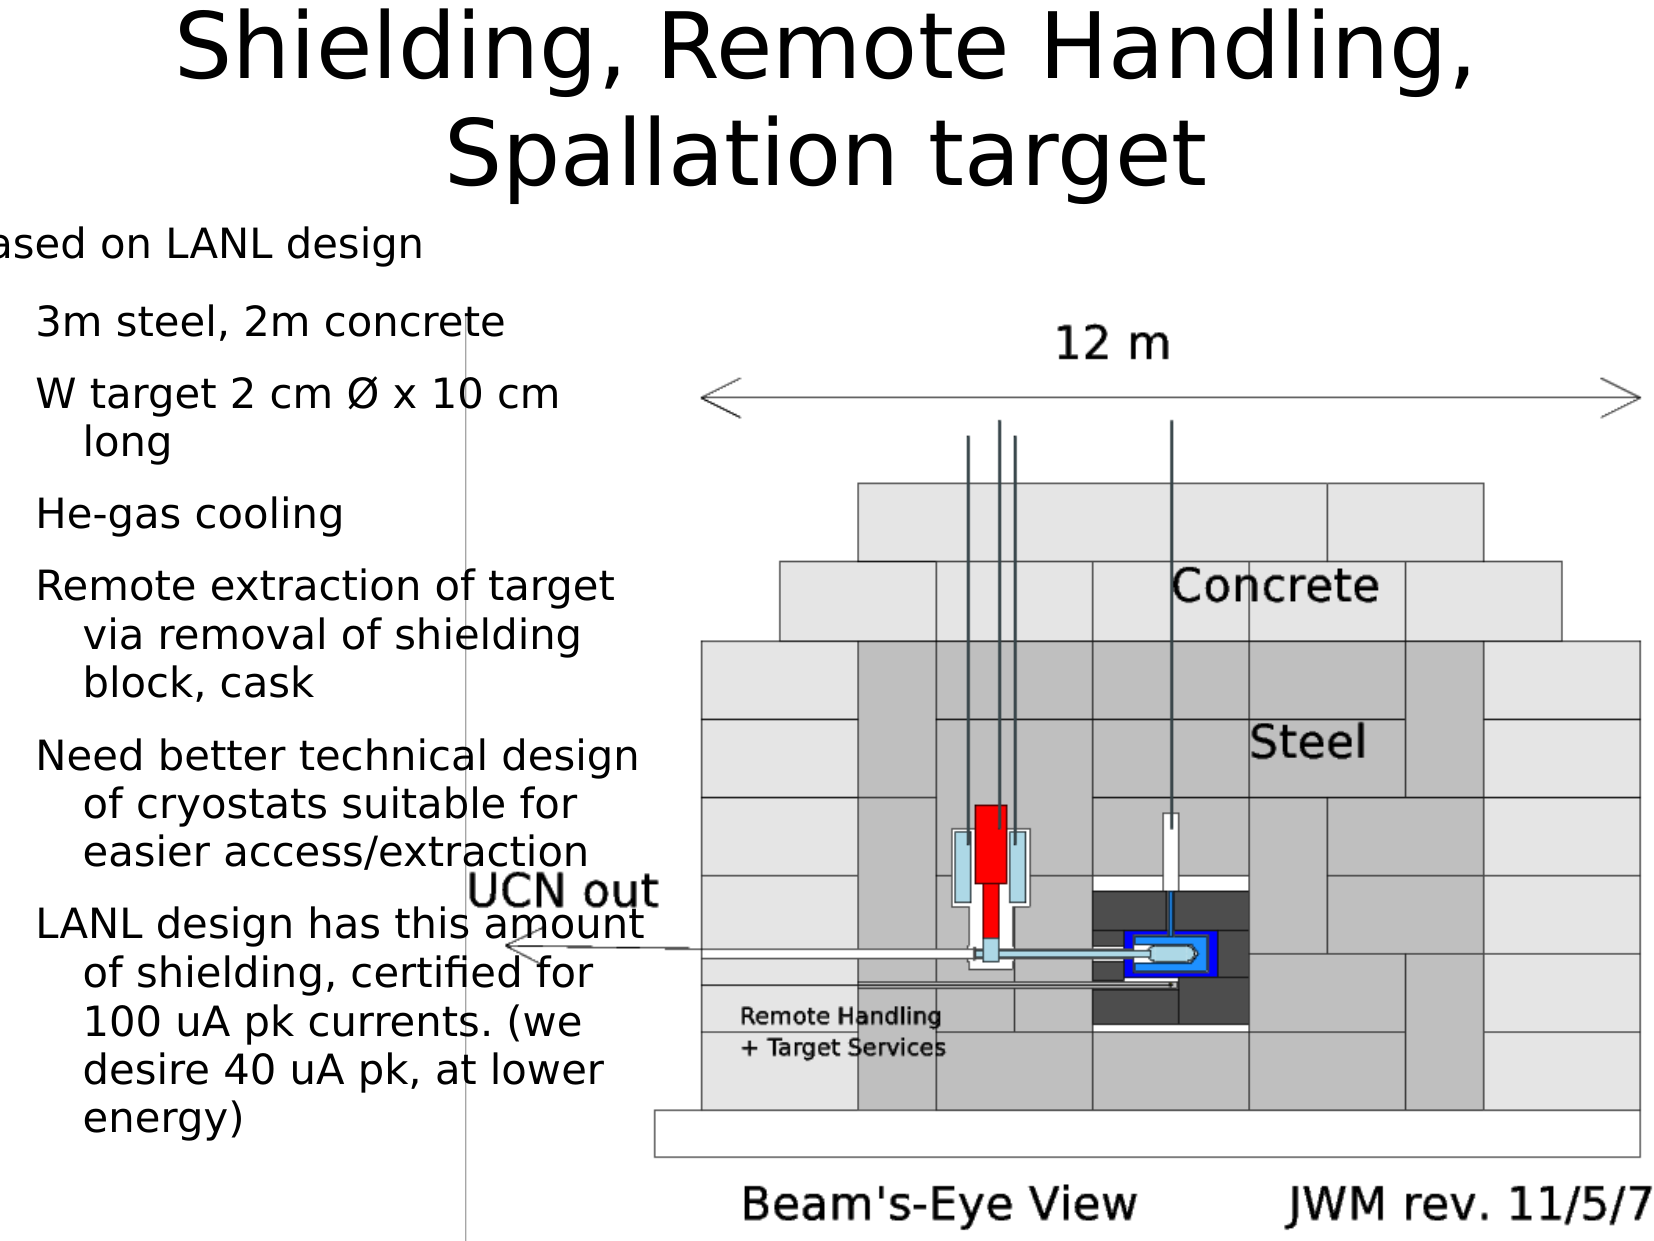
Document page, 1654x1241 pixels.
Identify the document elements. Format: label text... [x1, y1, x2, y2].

picture [465, 314, 1654, 1241]
title Shielding, Remote Handling, Spallation target [82, 0, 1571, 207]
list Based on LANL design 3m steel, 2m concrete W target 2 cm Ø x 10 cm long He-gas cooling Remote extraction of target via removal of shielding block, cask Need better technical design of cryostats suitable for easier access/extraction LANL design has this amount of shielding, certified for 100 uA pk currents. (we desire 40 uA pk, at lower energy) [0, 219, 650, 1192]
